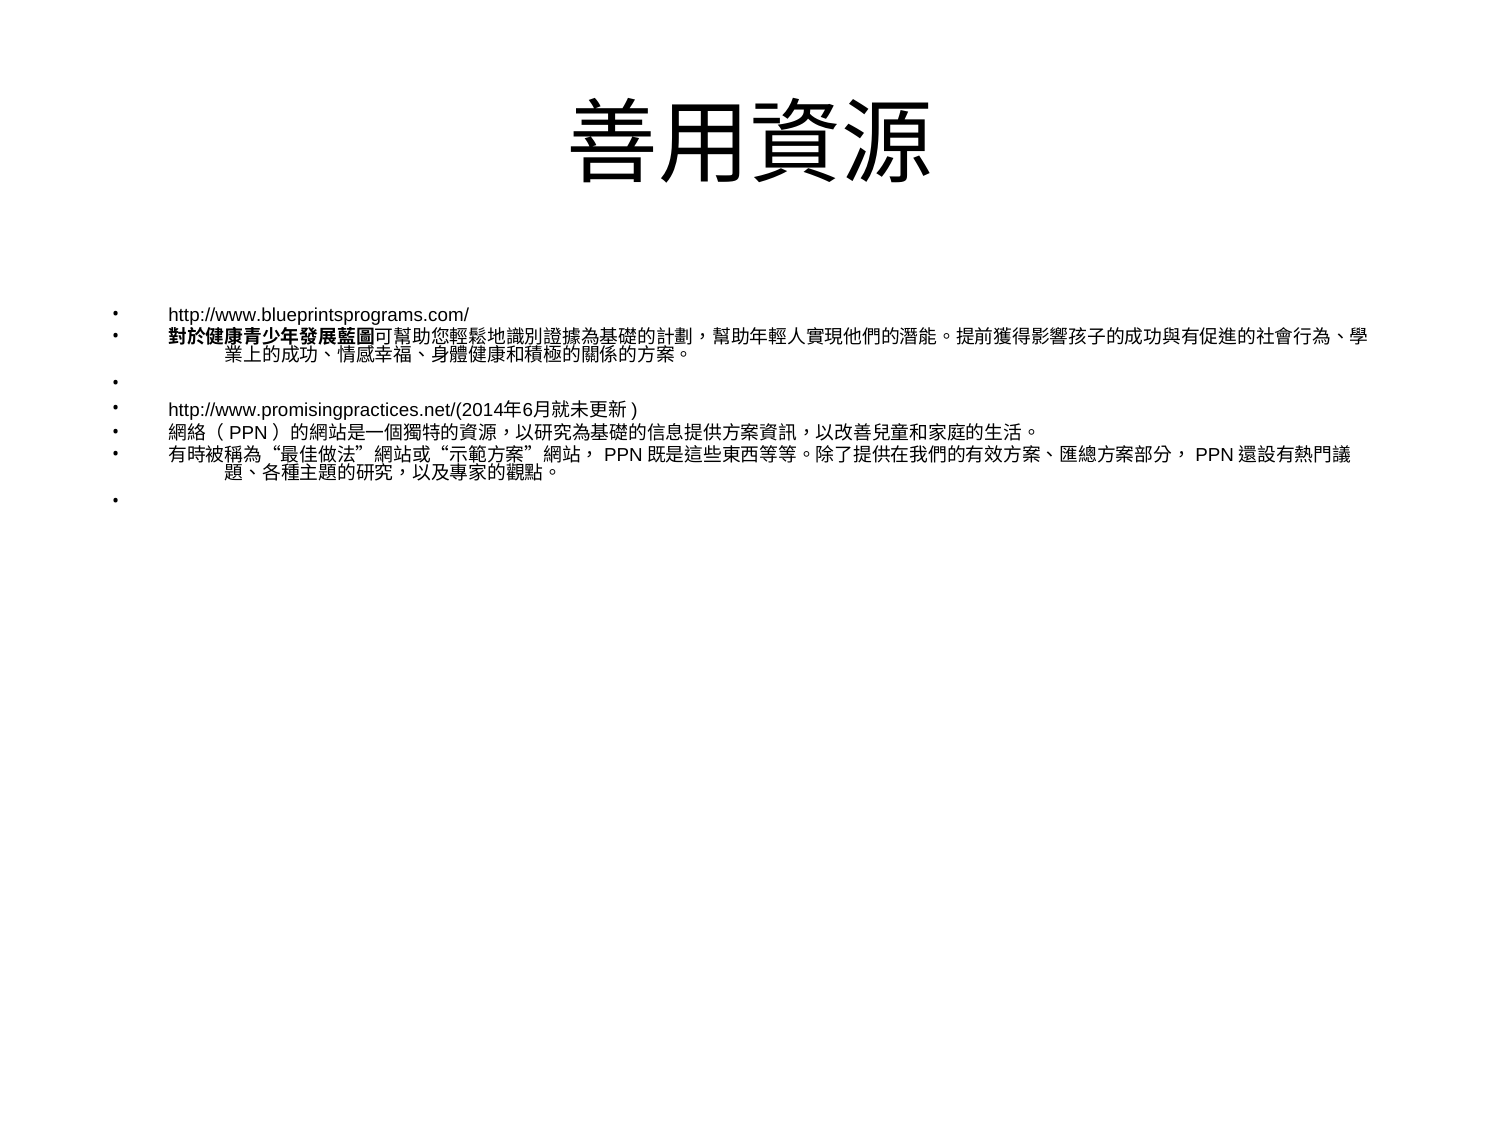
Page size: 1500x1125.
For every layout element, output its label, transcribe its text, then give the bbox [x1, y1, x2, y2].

title 善用資源 [75, 45, 1426, 233]
list http://www.blueprintsprograms.com/ 對於健康青少年發展藍圖可幫助您輕鬆地識別證據為基礎的計劃，幫助年輕人實現他們的潛能。提前獲得影響孩子的成功與有促進的社會行為、學業上的成功、情感幸福、身體健康和積極的關係的方案。 http://www.promisingpractices.net/(2014年6月就未更新) 網絡（PPN）的網站是一個獨特的資源，以研究為基礎的信息提供方案資訊，以改善兒童和家庭的生活。 有時被稱為“最佳做法”網站或“示範方案”網站，PPN既是這些東西等等。除了提供在我們的有效方案、匯總方案部分，PPN還設有熱門議題、各種主題的研究，以及專家的觀點。 [97, 299, 1391, 1014]
